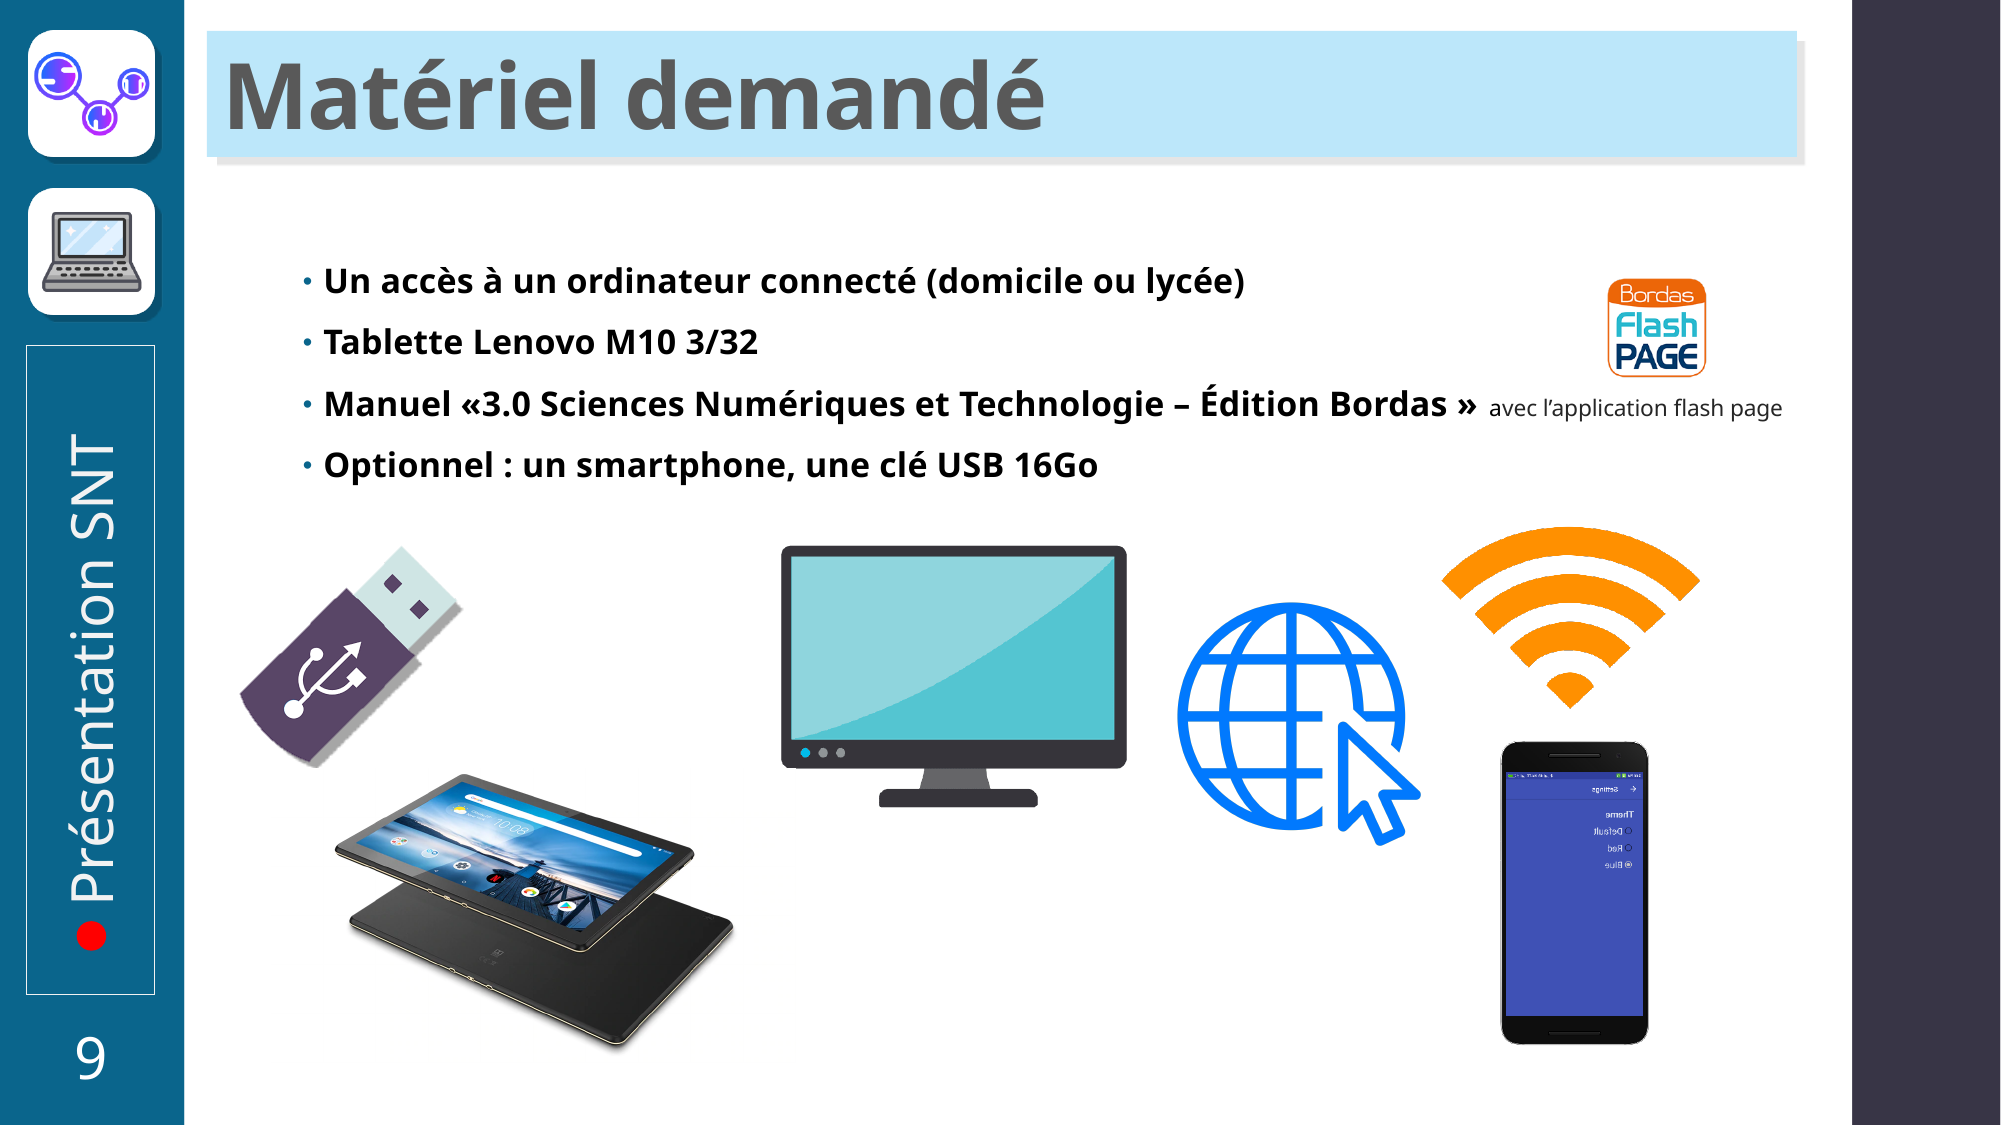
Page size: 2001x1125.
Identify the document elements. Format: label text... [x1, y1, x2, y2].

picture [29, 31, 154, 156]
picture [271, 478, 1152, 1063]
picture [237, 543, 459, 764]
footer Présentation SNT [26, 345, 155, 995]
picture [1167, 592, 1743, 1062]
title Matériel demandé [206, 30, 1797, 157]
picture [1441, 526, 1700, 709]
picture [29, 189, 154, 314]
picture [1606, 277, 1707, 378]
list Un accès à un ordinateur connecté (domicile ou lycée) Tablette Lenovo M10 3/32 Manuel «3.0 Sciences Numériques et Technologie – Édition Bordas » avec l’application flash page Optionnel : un smartphone, une clé USB 16Go [288, 191, 1819, 505]
slide_number <numéro> [28, 1012, 155, 1110]
